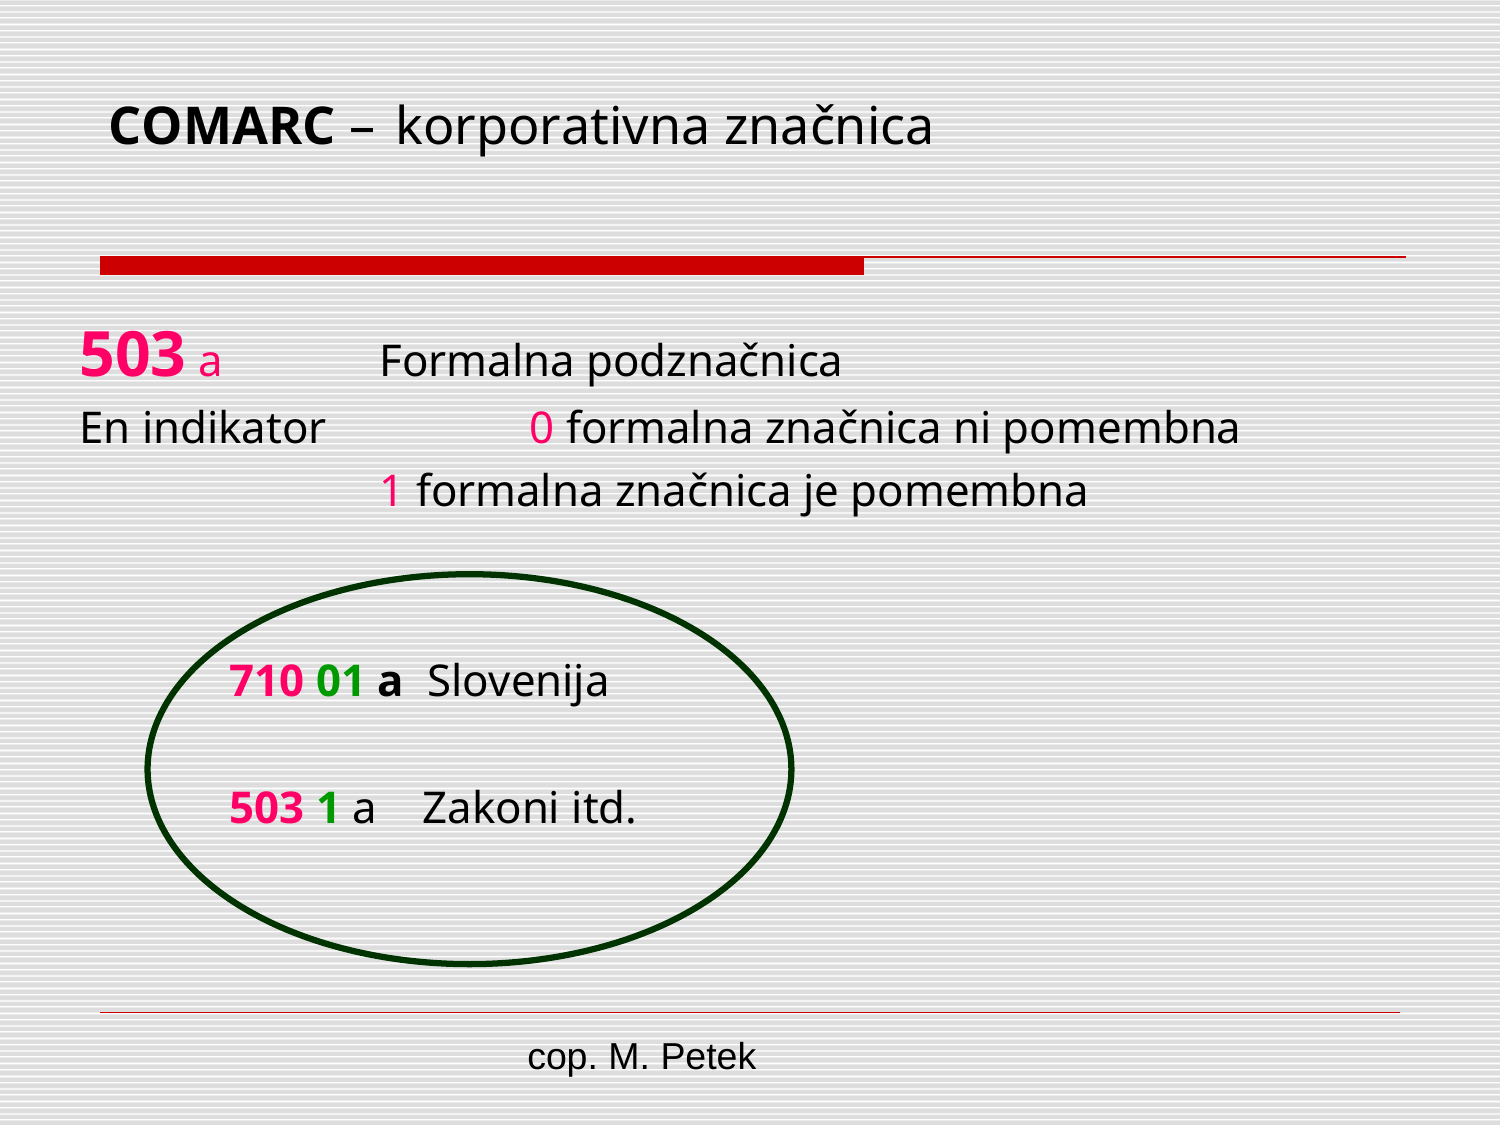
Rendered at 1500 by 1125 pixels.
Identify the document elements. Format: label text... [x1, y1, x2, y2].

list 503 a Formalna podznačnica En indikator 0 formalna značnica ni pomembna 1 formalna značnica je pomembna 710 01 a Slovenija 503 1 a Zakoni itd. [64, 220, 1426, 1125]
picture [0, 0, 1500, 1125]
title COMARC – korporativna značnica [94, 49, 1407, 168]
